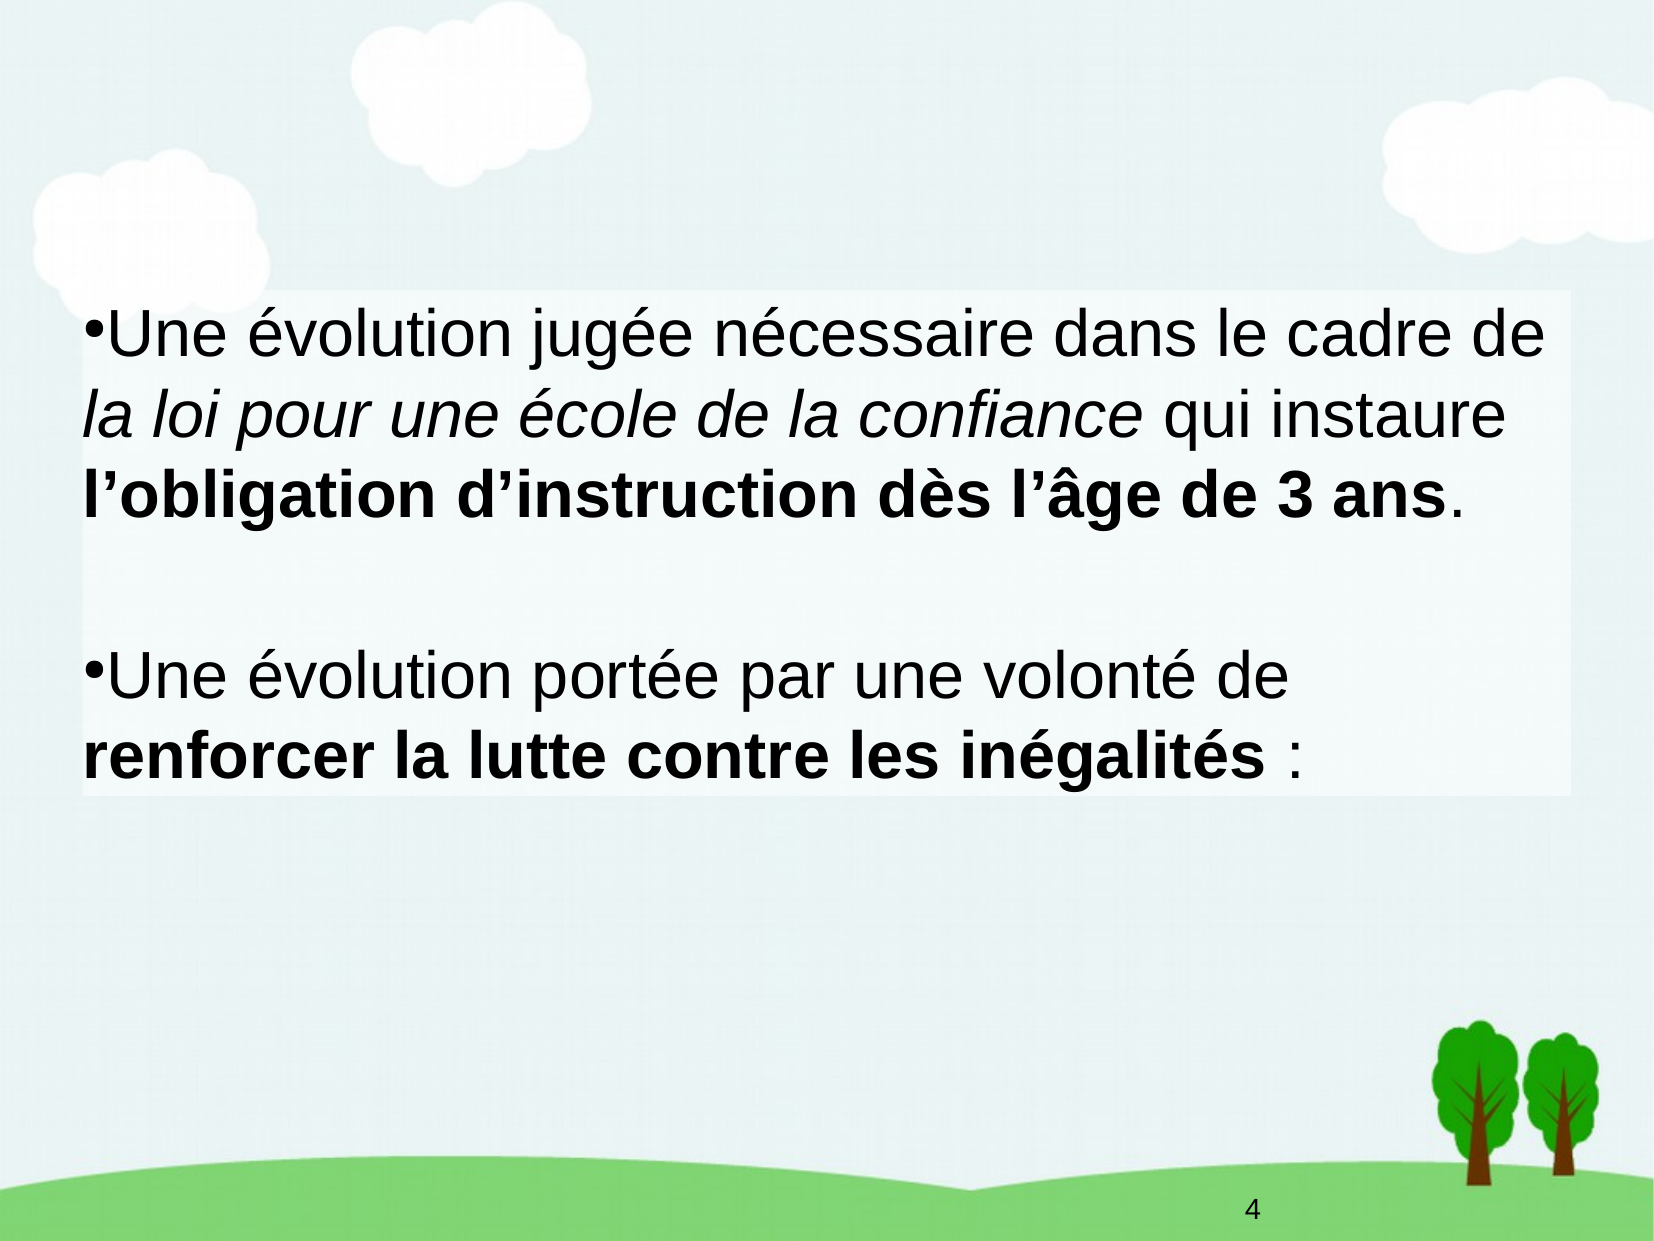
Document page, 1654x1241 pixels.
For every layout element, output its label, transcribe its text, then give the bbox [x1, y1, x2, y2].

text_box <numéro> [1244, 1190, 1630, 1241]
picture [0, 0, 1654, 1241]
list Une évolution jugée nécessaire dans le cadre de la loi pour une école de la confiance qui instaure l’obligation d’instruction dès l’âge de 3 ans. Une évolution portée par une volonté de renforcer la lutte contre les inégalités : [82, 290, 1571, 796]
